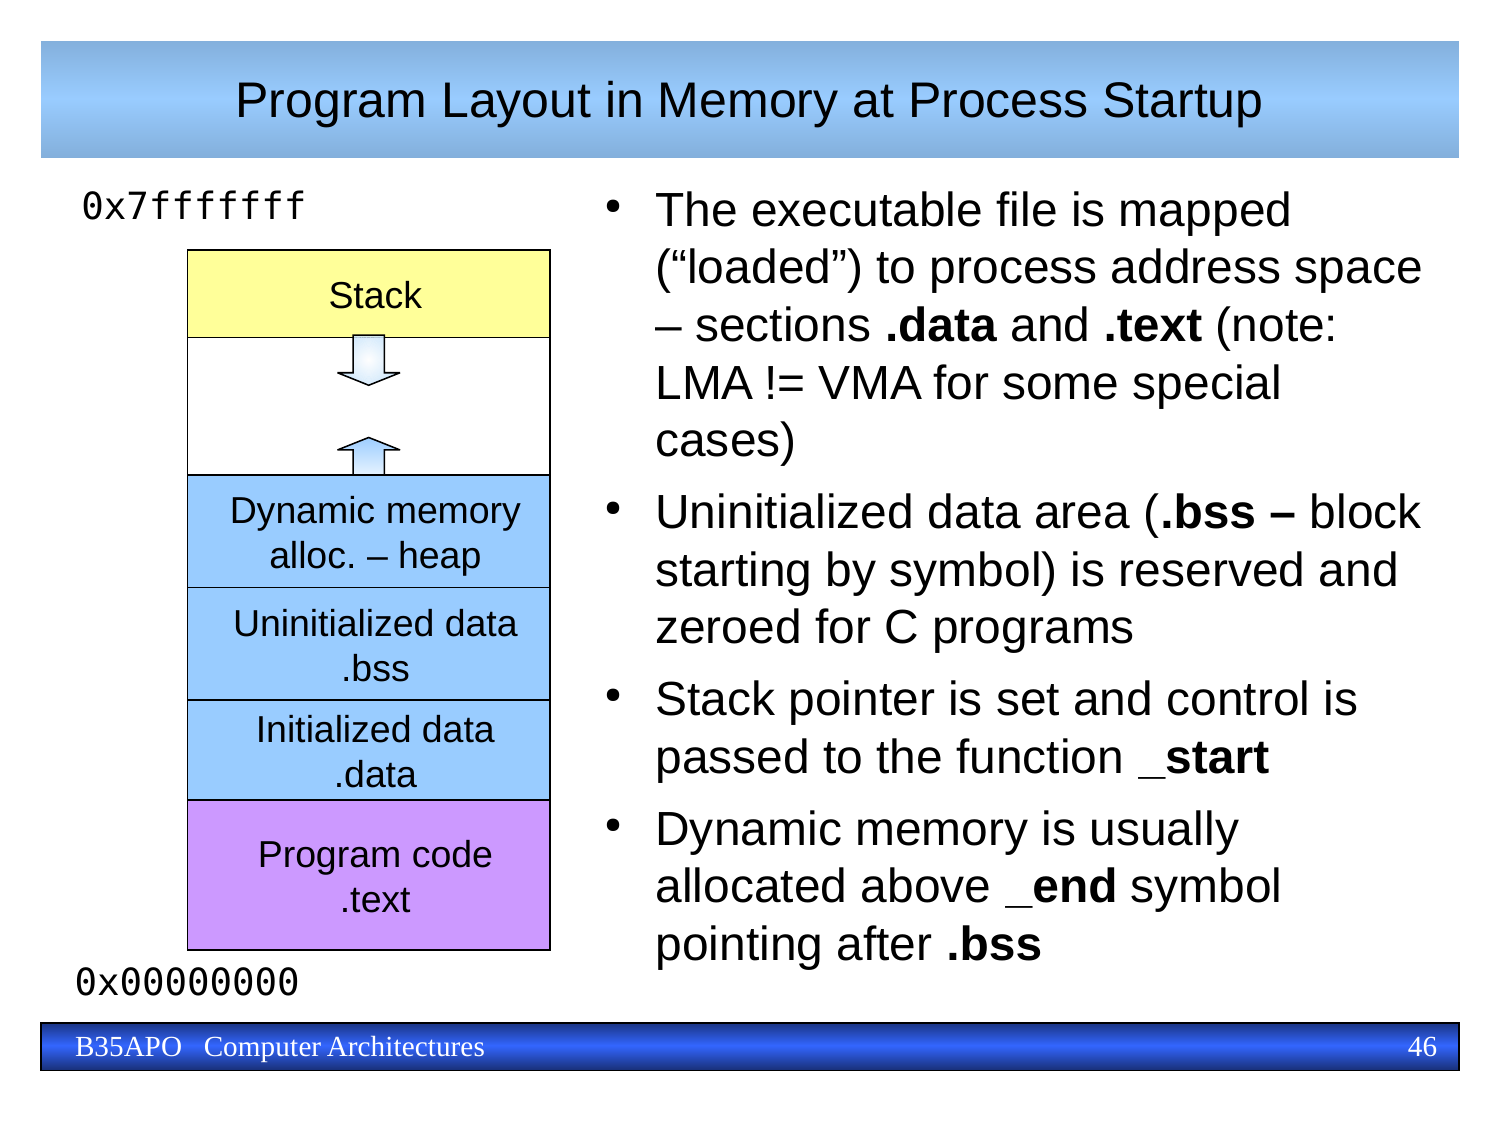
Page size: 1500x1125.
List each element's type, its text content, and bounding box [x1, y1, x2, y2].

text_box Initialized data .data [187, 699, 550, 800]
text_box Uninitialized data .bss [187, 588, 550, 699]
text_box Stack [187, 249, 550, 338]
text_box [337, 335, 401, 386]
list The executable file is mapped (“loaded”) to process address space – sections .data and .text (note: LMA != VMA for some special cases) Uninitialized data area (.bss – block starting by symbol) is reserved and zeroed for C programs Stack pointer is set and control is passed to the function _start Dynamic memory is usually allocated above _end symbol pointing after .bss [587, 178, 1426, 994]
text_box Program code .text [187, 800, 550, 950]
text_box 0x00000000 [66, 949, 308, 1011]
title Program Layout in Memory at Process Startup [41, 41, 1459, 158]
text_box 0x7fffffff [73, 173, 314, 235]
text_box Dynamic memory alloc. – heap [187, 474, 550, 588]
text_box [337, 437, 401, 474]
